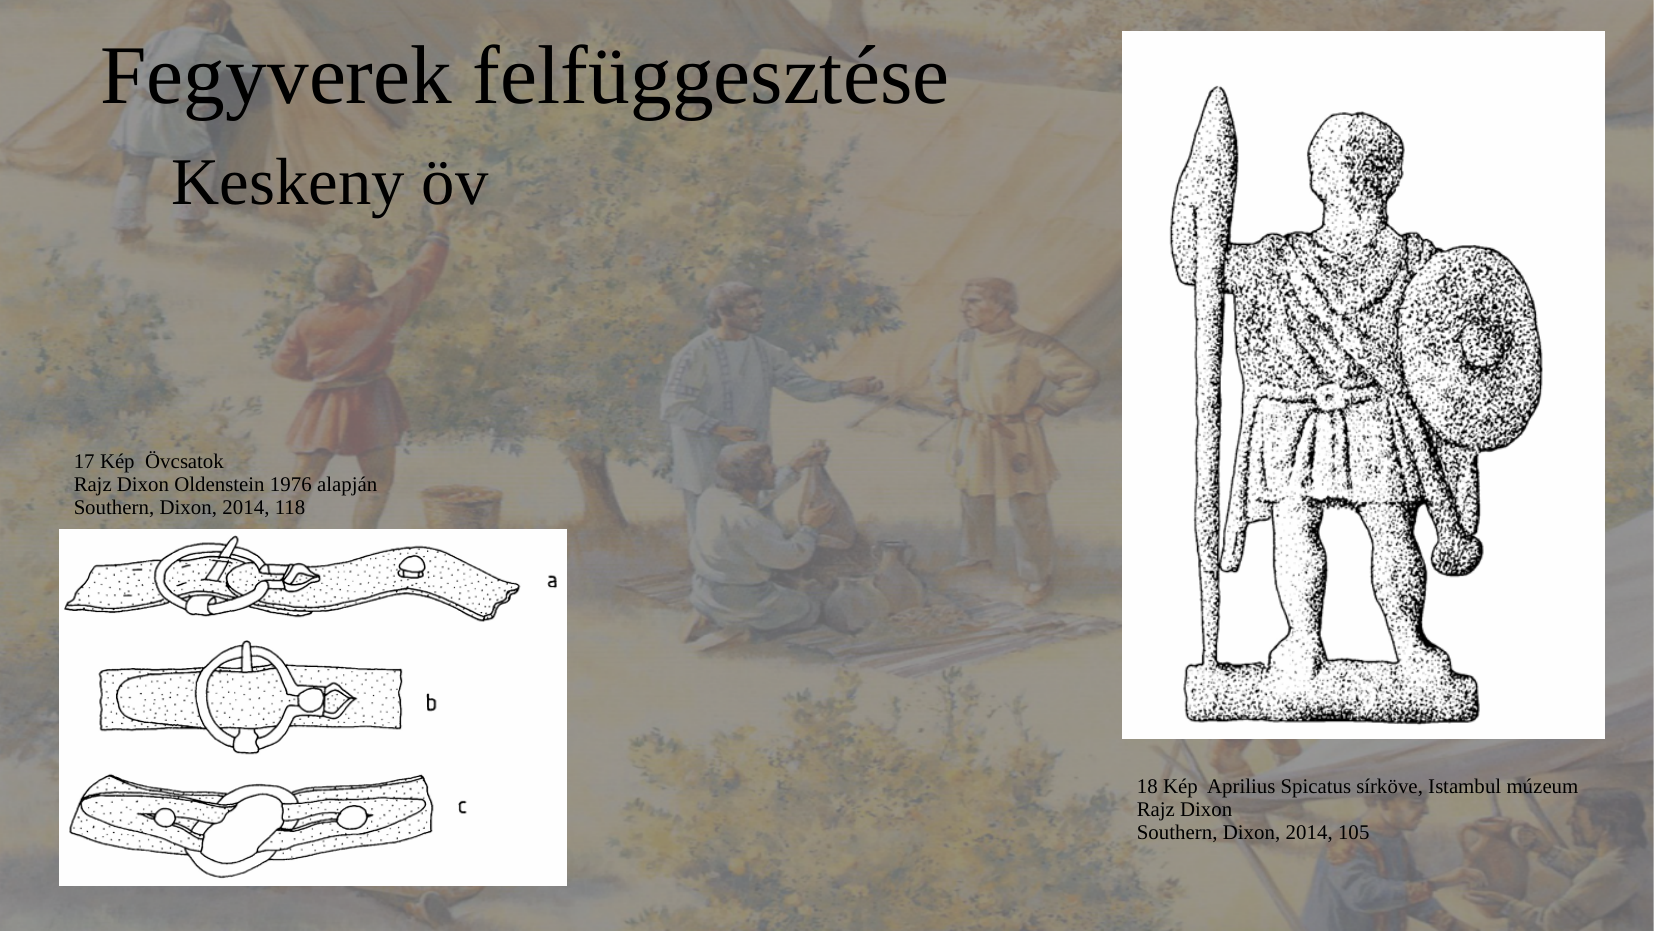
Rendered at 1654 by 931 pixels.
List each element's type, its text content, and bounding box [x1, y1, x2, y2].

list Fegyverek felfüggesztése Keskeny öv [29, 29, 1063, 355]
text_box 17 Kép Övcsatok Rajz Dixon Oldenstein 1976 alapján Southern, Dixon, 2014, 118 [59, 442, 473, 562]
picture [0, 0, 1654, 931]
text_box 18 Kép Aprilius Spicatus sírköve, Istambul múzeum Rajz Dixon Southern, Dixon, 2014, 105 [1122, 767, 1625, 886]
